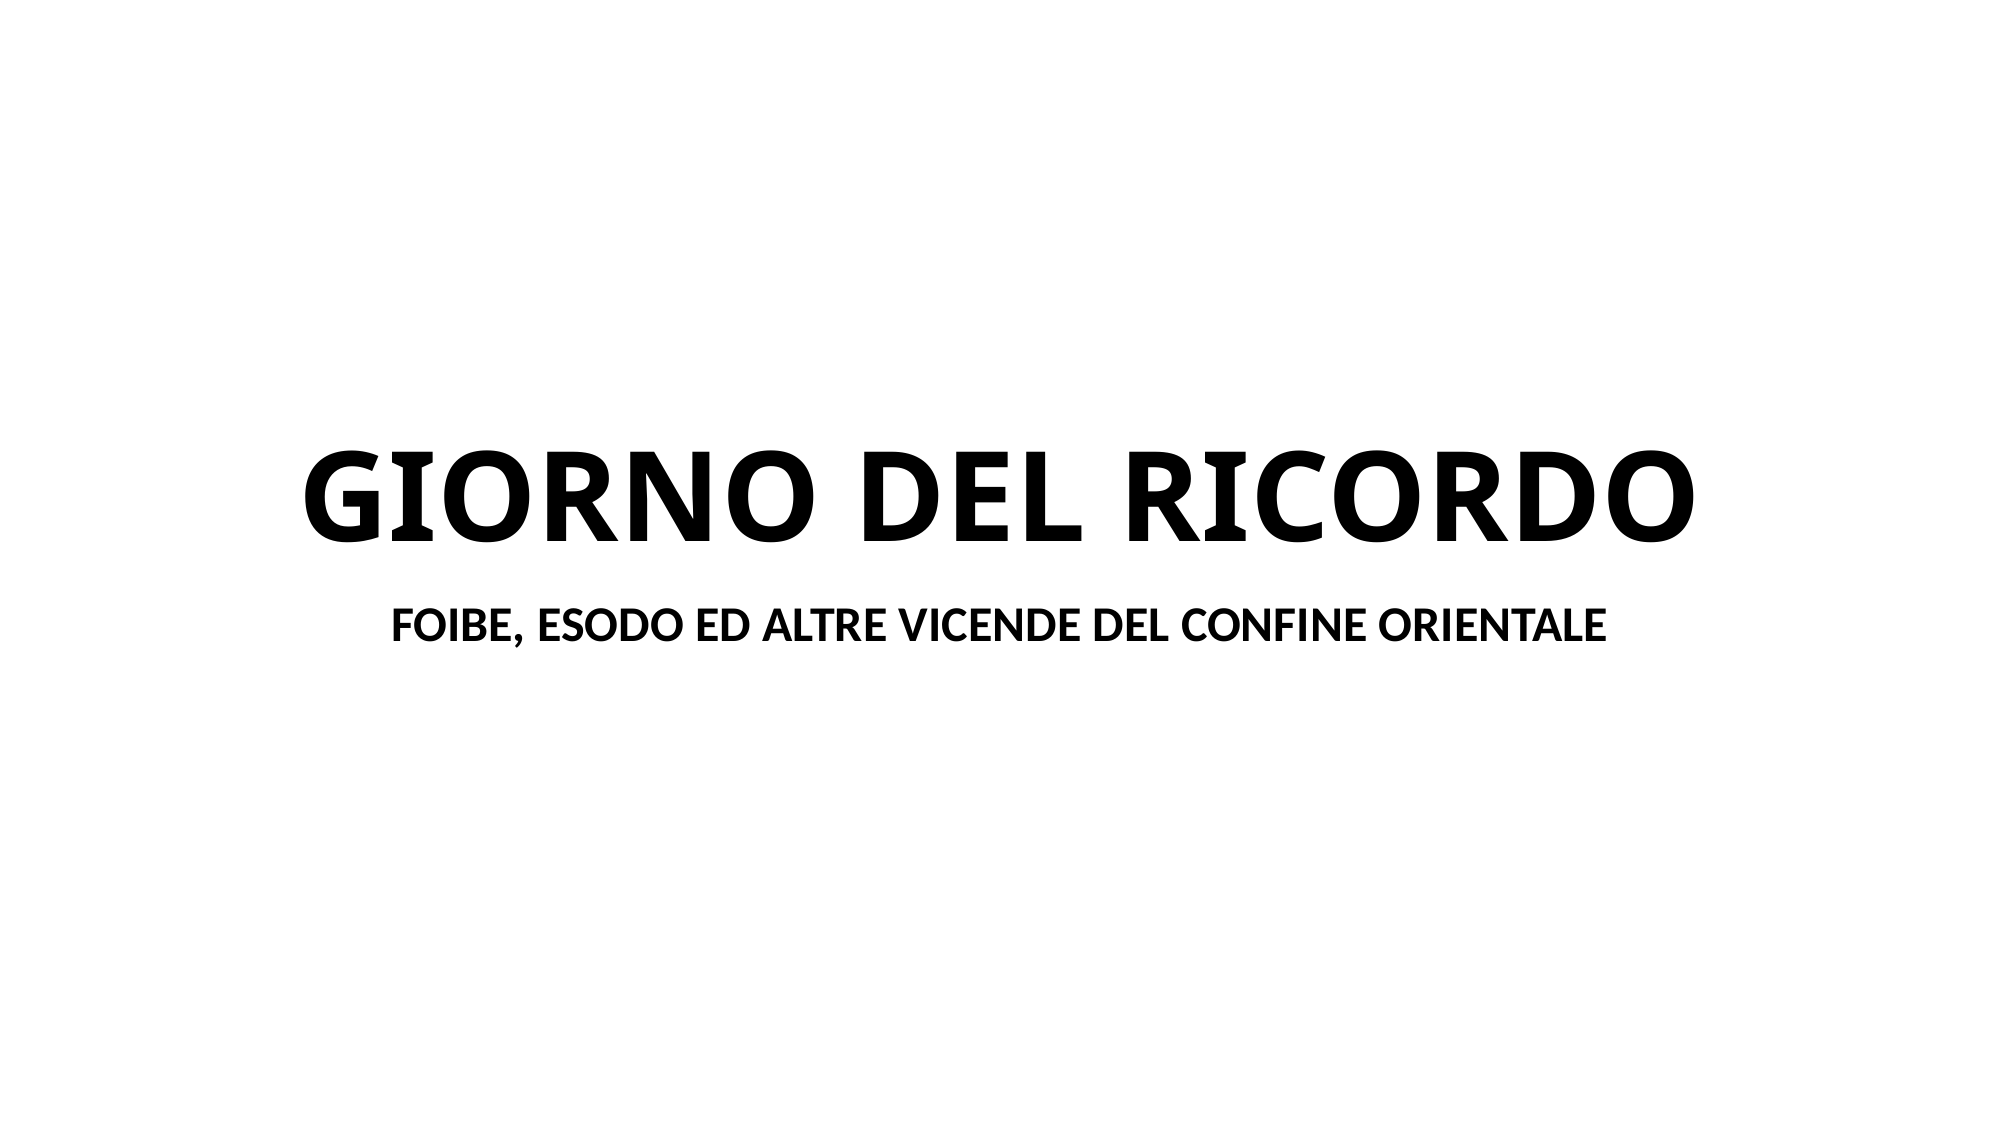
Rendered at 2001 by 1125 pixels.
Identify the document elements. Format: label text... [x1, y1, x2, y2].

title GIORNO DEL RICORDO [249, 184, 1750, 576]
subtitle FOIBE, ESODO ED ALTRE VICENDE DEL CONFINE ORIENTALE [249, 590, 1750, 863]
